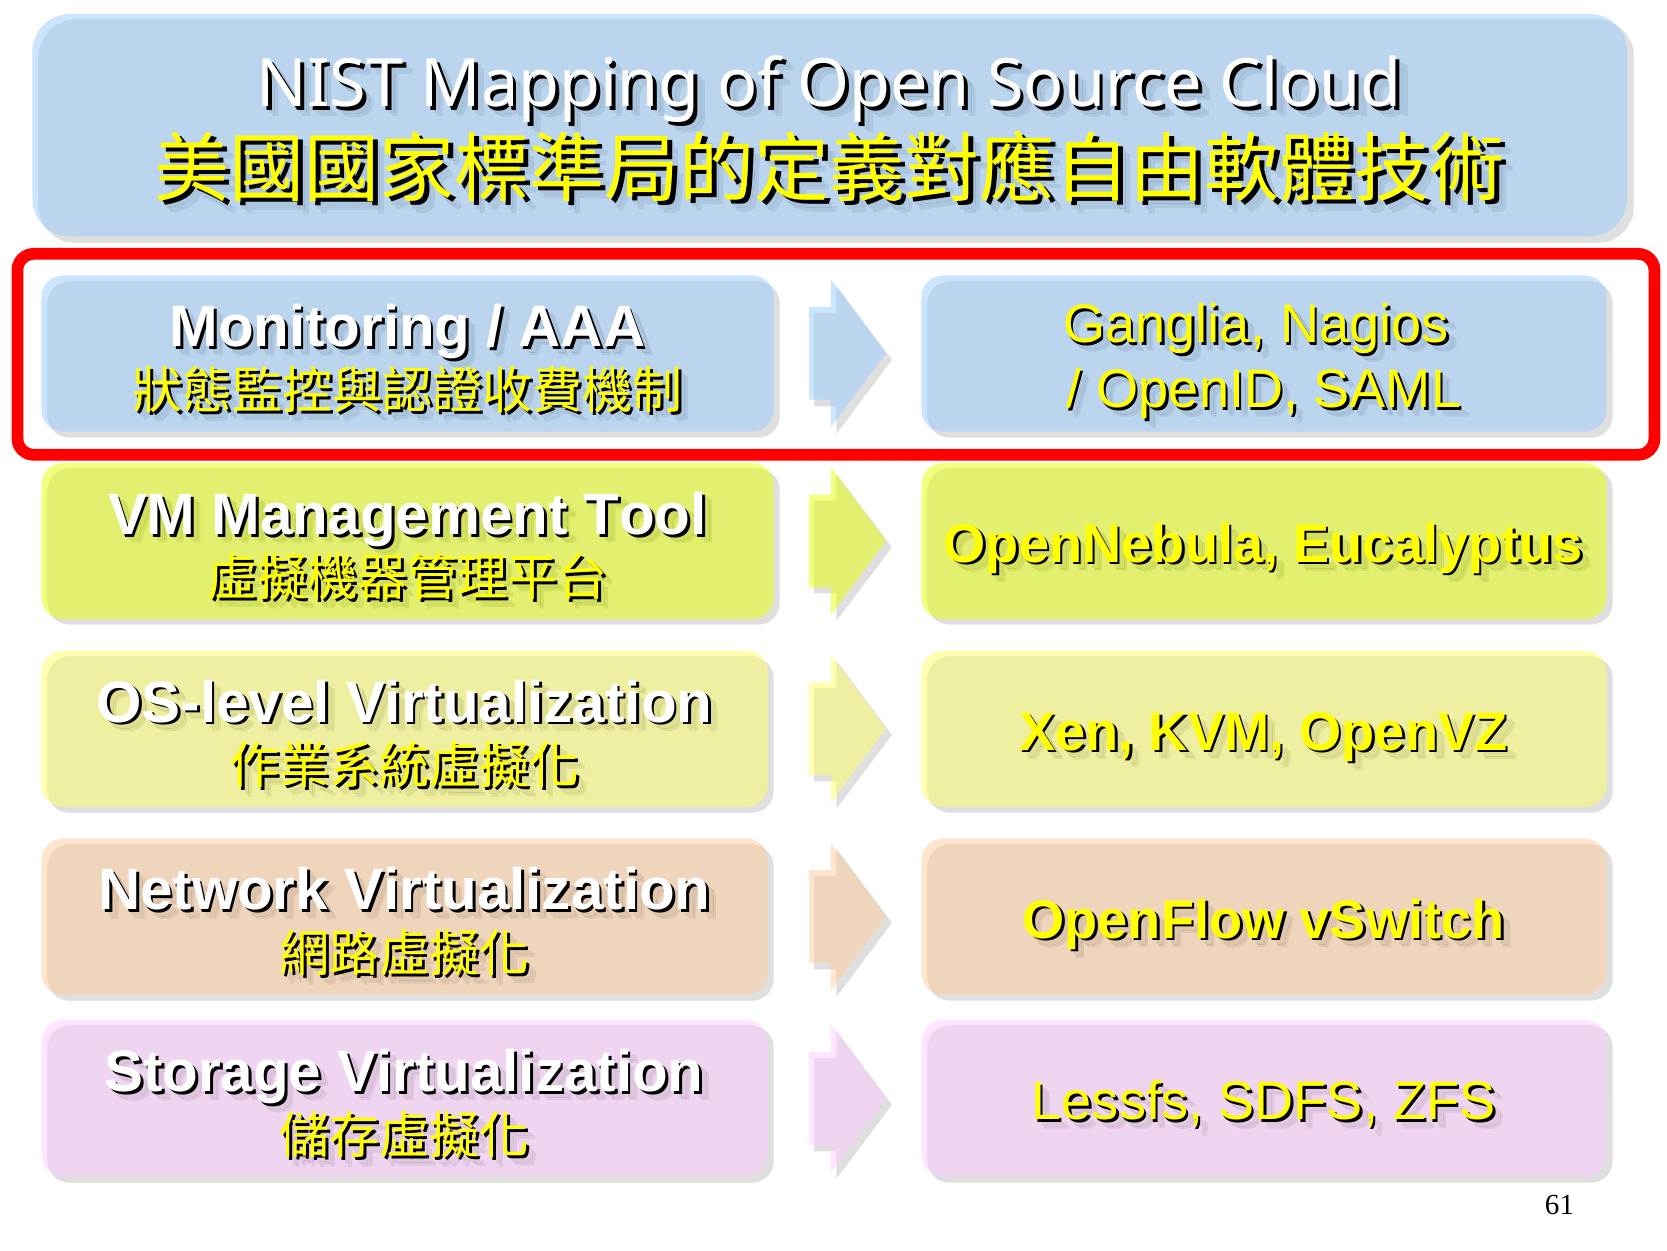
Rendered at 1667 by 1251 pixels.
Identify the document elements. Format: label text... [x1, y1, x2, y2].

text_box OpenFlow vSwitch [921, 838, 1607, 995]
text_box NIST Mapping of Open Source Cloud 美國國家標準局的定義對應自由軟體技術 [32, 14, 1628, 237]
text_box OS-level Virtualization 作業系統虛擬化 [41, 650, 768, 807]
text_box Network Virtualization 網路虛擬化 [41, 838, 768, 995]
text_box OpenNebula, Eucalyptus [921, 462, 1607, 620]
text_box [809, 1024, 886, 1173]
text_box Storage Virtualization 儲存虛擬化 [41, 1020, 768, 1177]
text_box [809, 467, 886, 615]
text_box Ganglia, Nagios / OpenID, SAML [921, 275, 1607, 432]
text_box VM Management Tool 虛擬機器管理平台 [41, 462, 774, 620]
text_box Lessfs, SDFS, ZFS [921, 1020, 1607, 1177]
text_box [809, 654, 886, 803]
text_box Monitoring / AAA 狀態監控與認證收費機制 [41, 275, 774, 432]
text_box [809, 279, 886, 428]
text_box Xen, KVM, OpenVZ [921, 650, 1607, 807]
text_box [809, 842, 886, 991]
